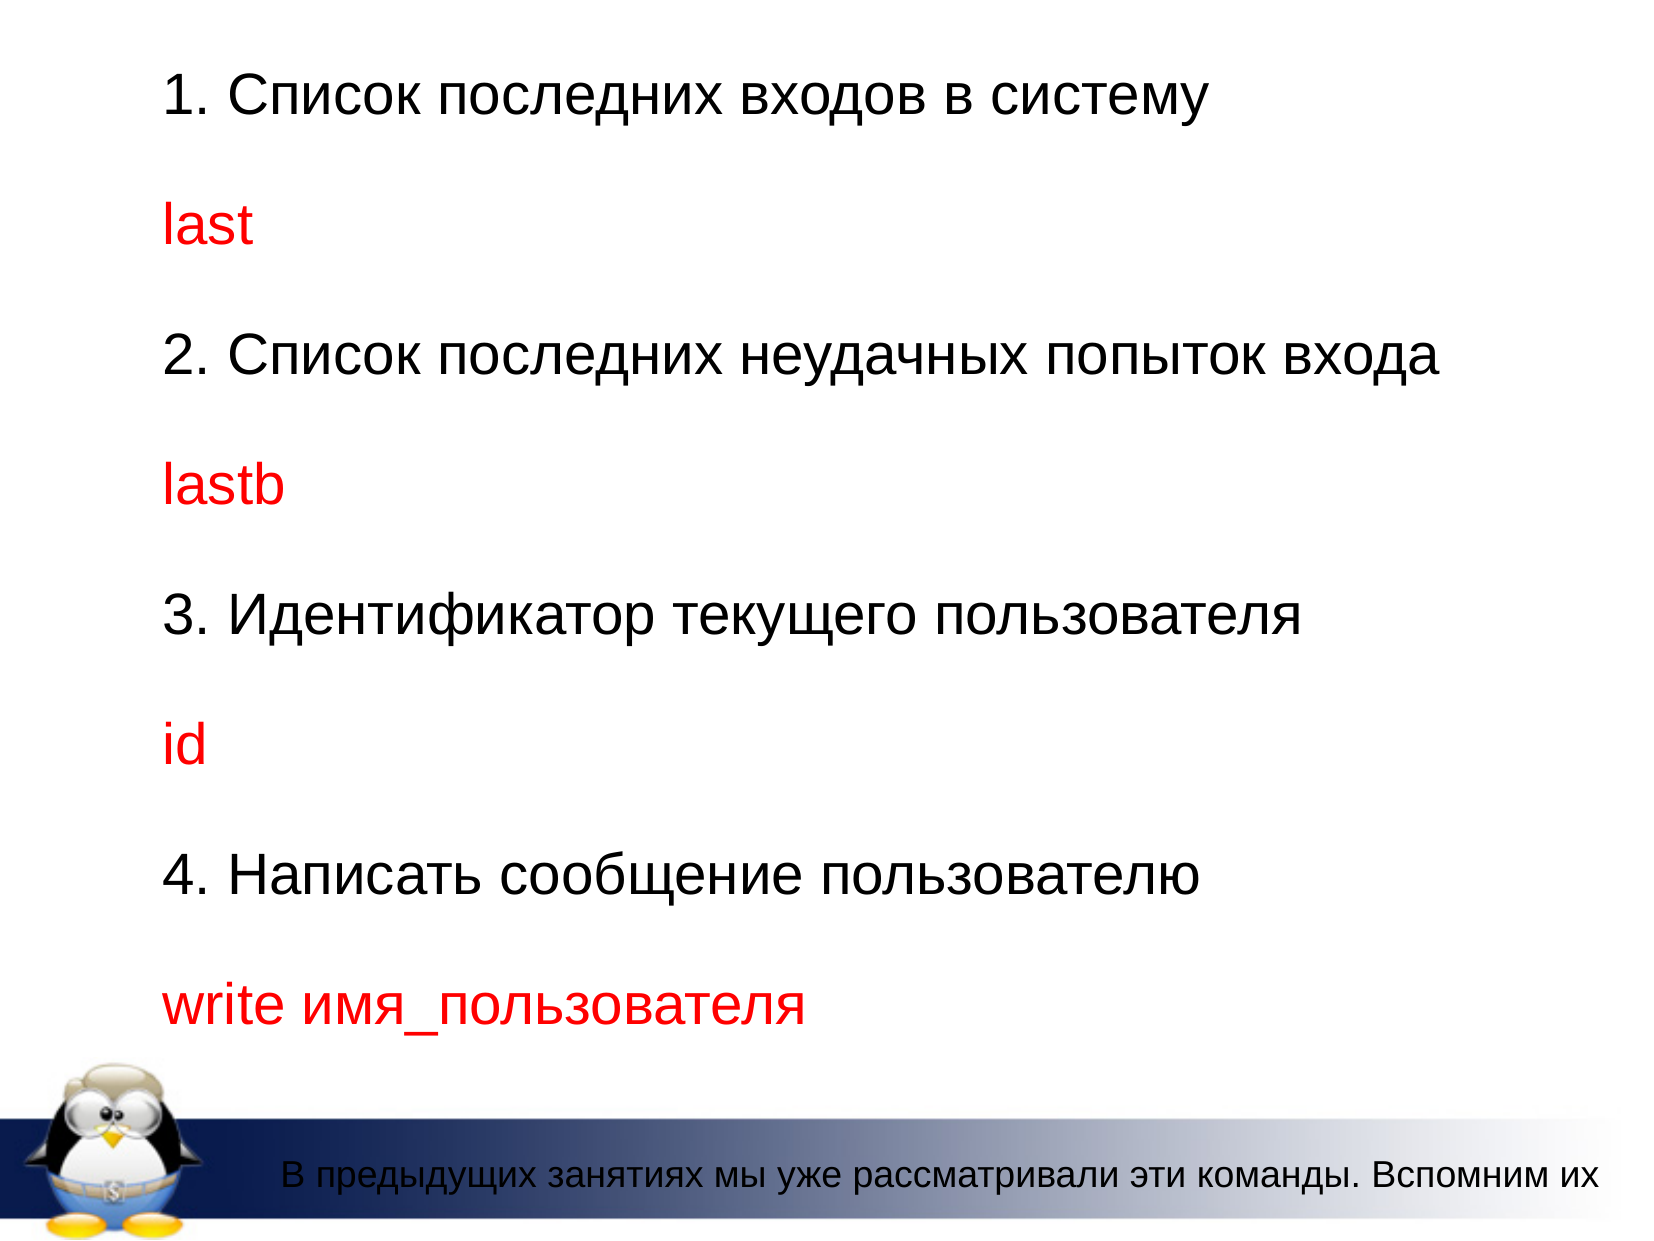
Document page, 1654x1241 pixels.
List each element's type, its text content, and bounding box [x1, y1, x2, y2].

text_box В предыдущих занятиях мы уже рассматривали эти команды. Вспомним их [265, 1145, 1615, 1203]
picture [0, 1057, 1654, 1241]
text_box 1. Список последних входов в систему last 2. Список последних неудачных попыток входа lastb 3. Идентификатор текущего пользователя id 4. Написать сообщение пользователю write имя_пользователя [147, 54, 1457, 1106]
